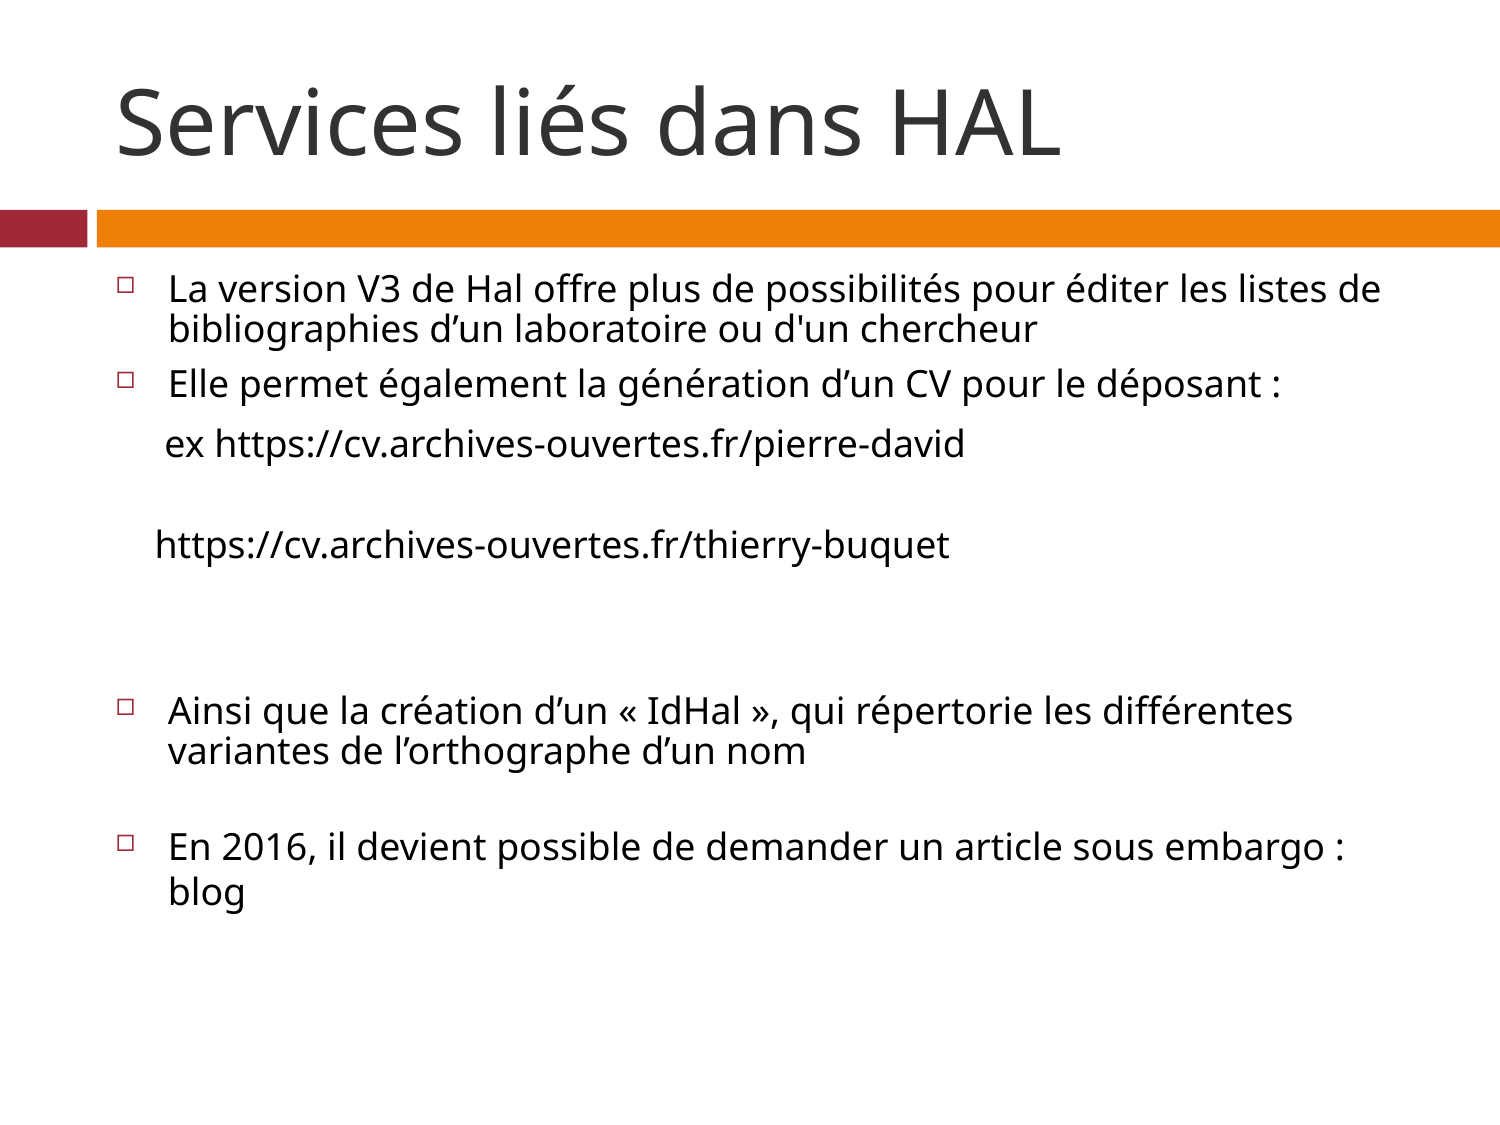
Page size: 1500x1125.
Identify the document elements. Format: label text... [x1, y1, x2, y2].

title Services liés dans HAL [100, 37, 1438, 200]
list La version V3 de Hal offre plus de possibilités pour éditer les listes de bibliographies d’un laboratoire ou d'un chercheur Elle permet également la génération d’un CV pour le déposant : ex https://cv.archives-ouvertes.fr/pierre-david https://cv.archives-ouvertes.fr/thierry-buquet Ainsi que la création d’un « IdHal », qui répertorie les différentes variantes de l’orthographe d’un nom En 2016, il devient possible de demander un article sous embargo : blog [100, 262, 1438, 1000]
